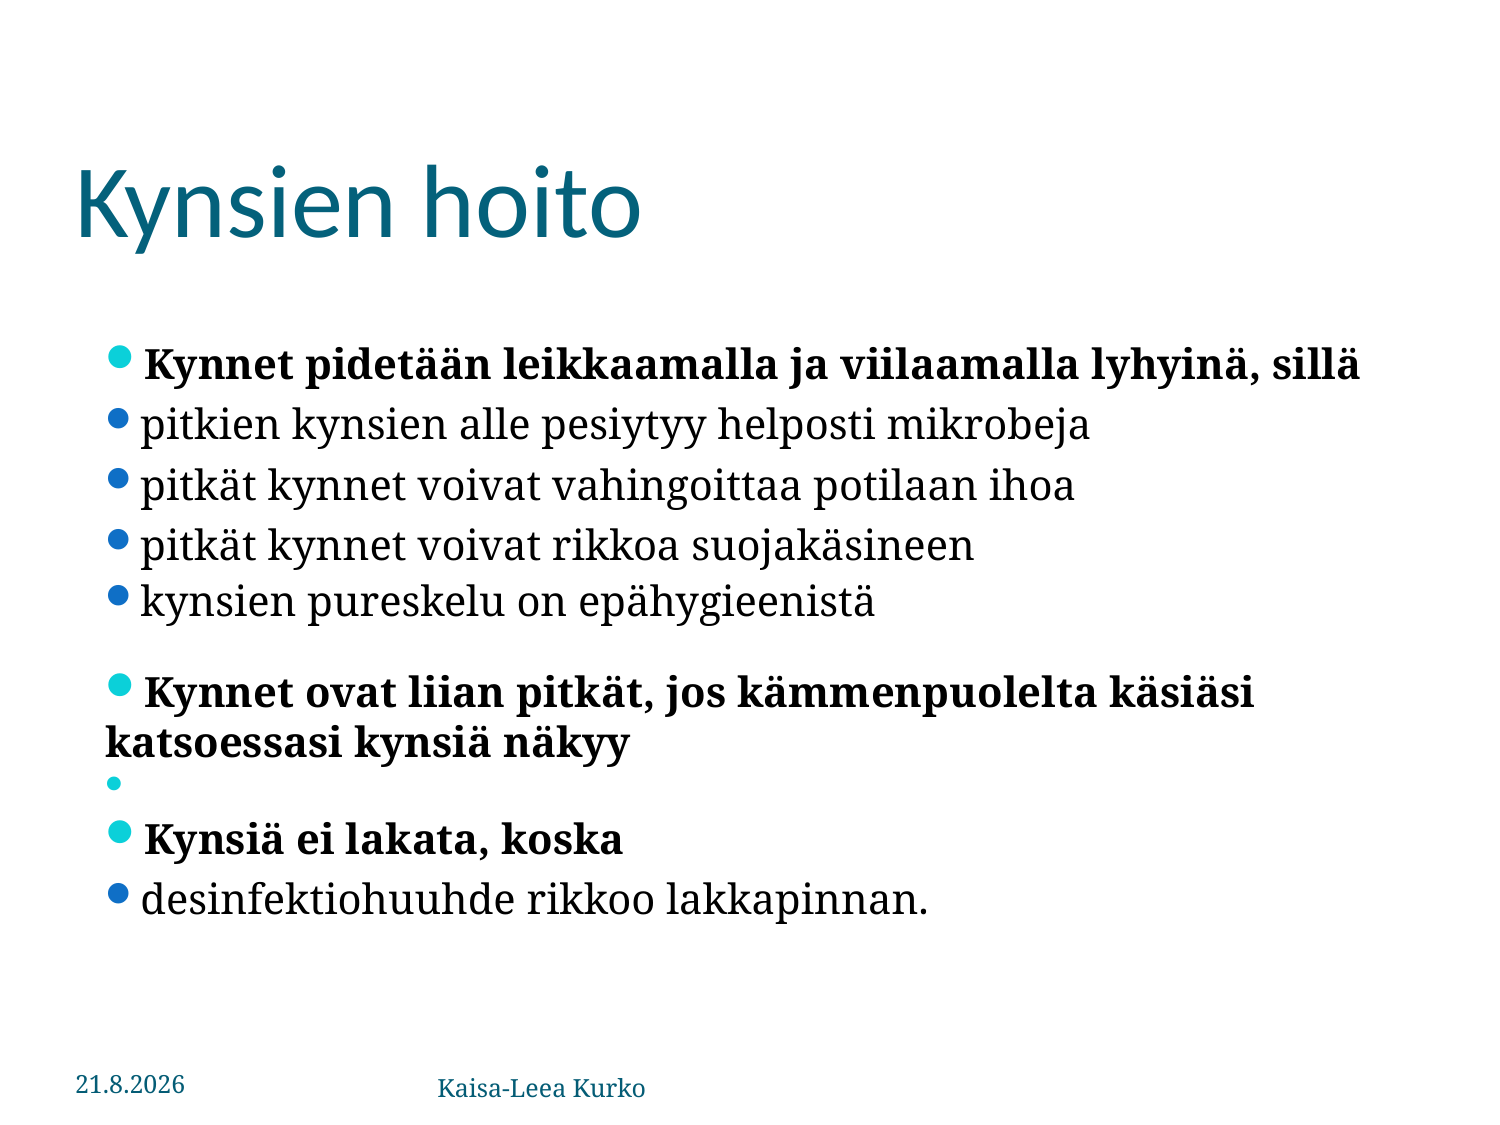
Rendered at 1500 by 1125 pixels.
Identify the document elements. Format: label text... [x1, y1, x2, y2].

list Kynnet pidetään leikkaamalla ja viilaamalla lyhyinä, sillä pitkien kynsien alle pesiytyy helposti mikrobeja pitkät kynnet voivat vahingoittaa potilaan ihoa pitkät kynnet voivat rikkoa suojakäsineen kynsien pureskelu on epähygieenistä Kynnet ovat liian pitkät, jos kämmenpuolelta käsiäsi katsoessasi kynsiä näkyy Kynsiä ei lakata, koska desinfektiohuuhde rikkoo lakkapinnan. [90, 329, 1441, 1051]
text_box Kaisa-Leea Kurko [437, 1042, 988, 1103]
text_box 9.8.2020 [74, 1042, 426, 1103]
title Kynsien hoito [75, 115, 1426, 258]
